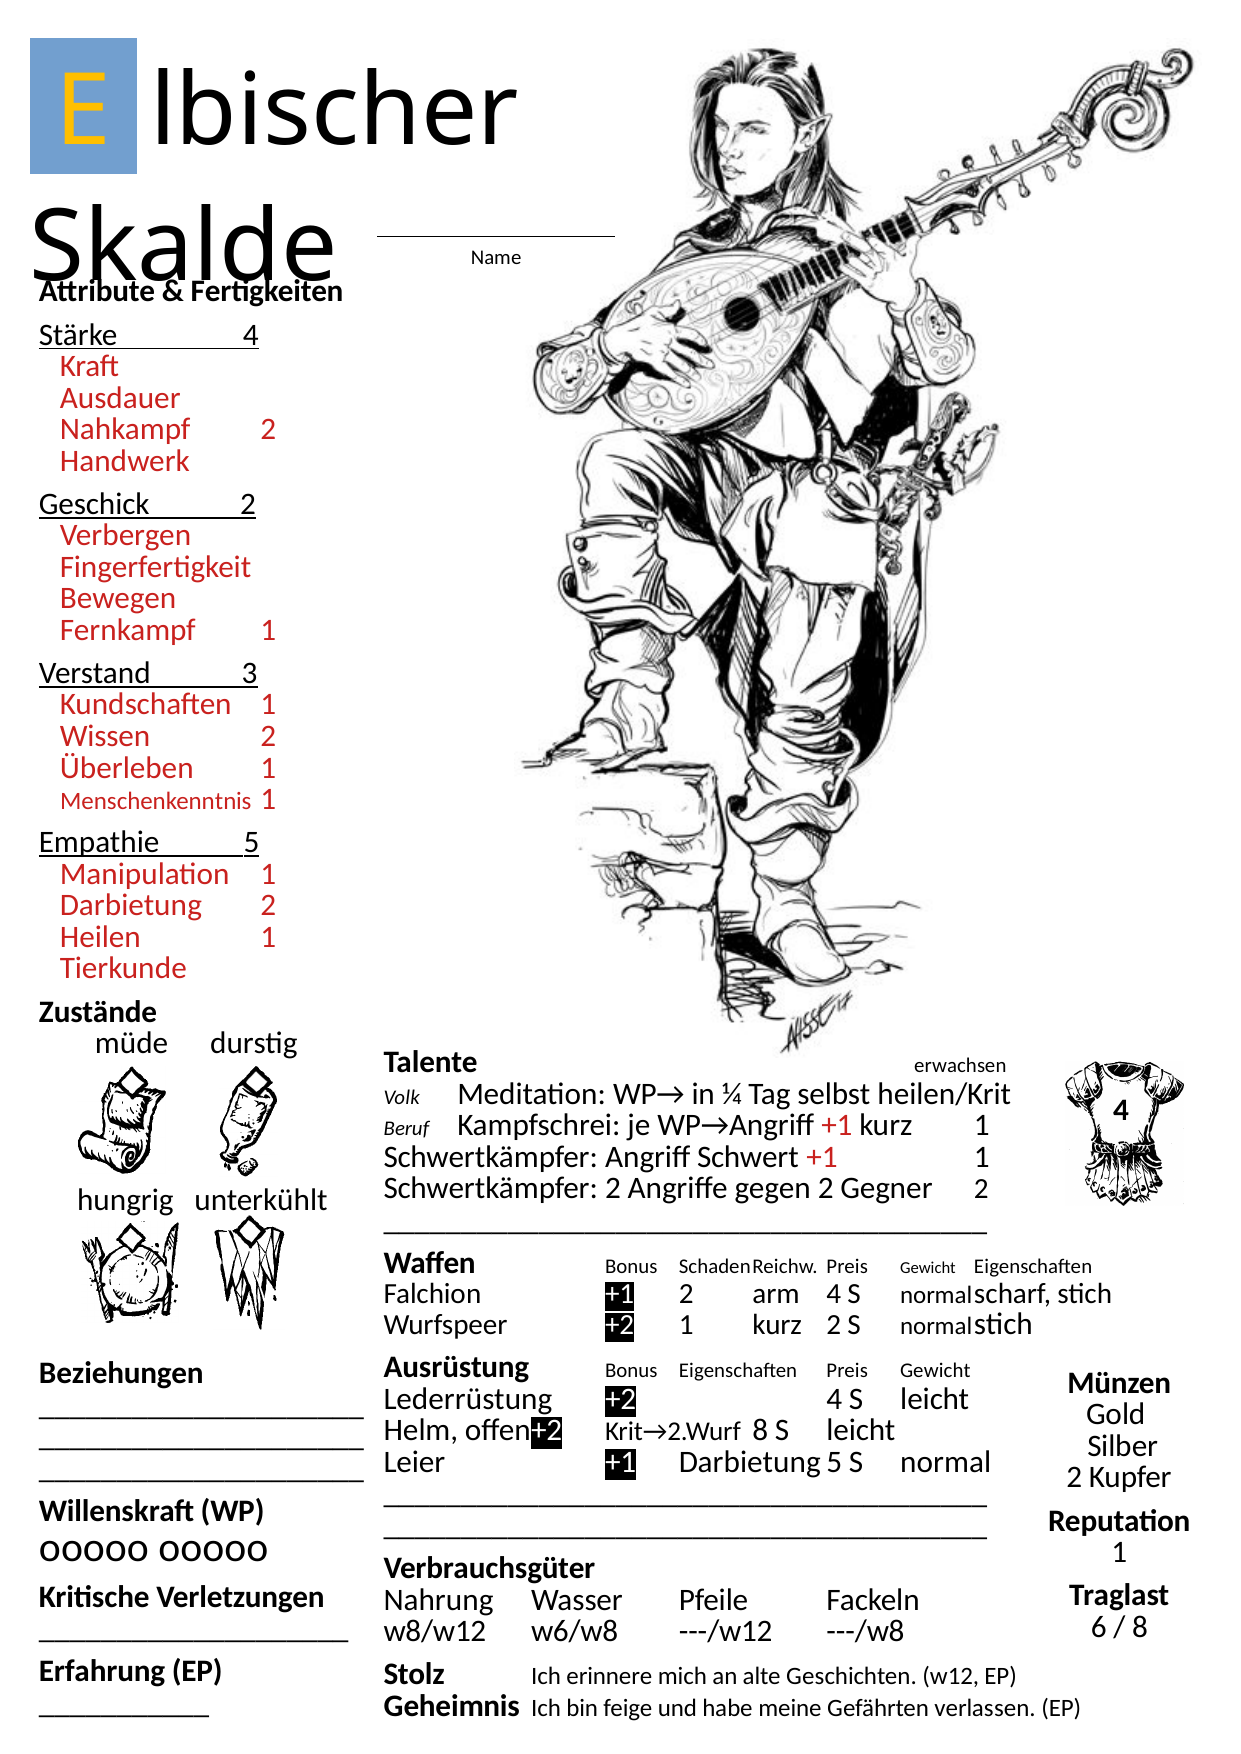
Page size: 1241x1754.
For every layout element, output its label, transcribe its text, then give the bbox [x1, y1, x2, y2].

text_box Münzen Gold Silber 2 Kupfer Reputation 1 Traglast 6 / 8 [1031, 1362, 1208, 1651]
picture [219, 1066, 278, 1177]
text_box 4 [1018, 1090, 1224, 1137]
text_box Name [456, 240, 537, 277]
text_box E lbischer Skalde [14, 30, 646, 280]
text_box Attribute & Fertigkeiten Stärke 4 Kraft Ausdauer Nahkampf 2 Handwerk Geschick 2 Verbergen Fingerfertigkeit Bewegen Fernkampf 1 Verstand 3 Kundschaften 1 Wissen 2 Überleben 1 Menschenkenntnis 1 Empathie 5 Manipulation 1 Darbietung 2 Heilen 1 Tierkunde Zustände müde durstig hungrig unterkühlt Beziehungen _____________________ _____________________ _____________________ Willenskraft (WP) ooooo ooooo Kritische Verletzungen ____________________ Erfahrung (EP) ___________ [24, 271, 381, 1720]
picture [213, 1215, 285, 1331]
picture [1065, 1137, 1184, 1206]
picture [81, 1221, 179, 1323]
text_box Talente erwachsen Volk Meditation: WP→ in ¼ Tag selbst heilen/Krit Beruf Kampfschrei: je WP→Angriff +1 kurz 1 Schwertkämpfer: Angriff Schwert +1 1 Schwertkämpfer: 2 Angriffe gegen 2 Gegner 2 _______________________________________ Waffen Bonus Schaden Reichw. Preis Gewicht Eigenschaften Falchion +1 2 arm 4 S normal scharf, stich Wurfspeer +2 1 kurz 2 S normal stich Ausrüstung Bonus Eigenschaften Preis Gewicht Lederrüstung +2 4 S leicht Helm, offen +2 Krit→2.Wurf 8 S leicht Leier +1 Darbietung 5 S normal _______________________________________ _______________________________________ Verbrauchsgüter Nahrung Wasser Pfeile Fackeln w8/w12 w6/w8 ---/w12 ---/w8 Stolz Ich erinnere mich an alte Geschichten. (w12, EP) Geheimnis Ich bin feige und habe meine Gefährten verlassen. (EP) [368, 1042, 1207, 1727]
picture [77, 1066, 166, 1174]
picture [514, 38, 1202, 1042]
picture [1065, 1061, 1184, 1090]
